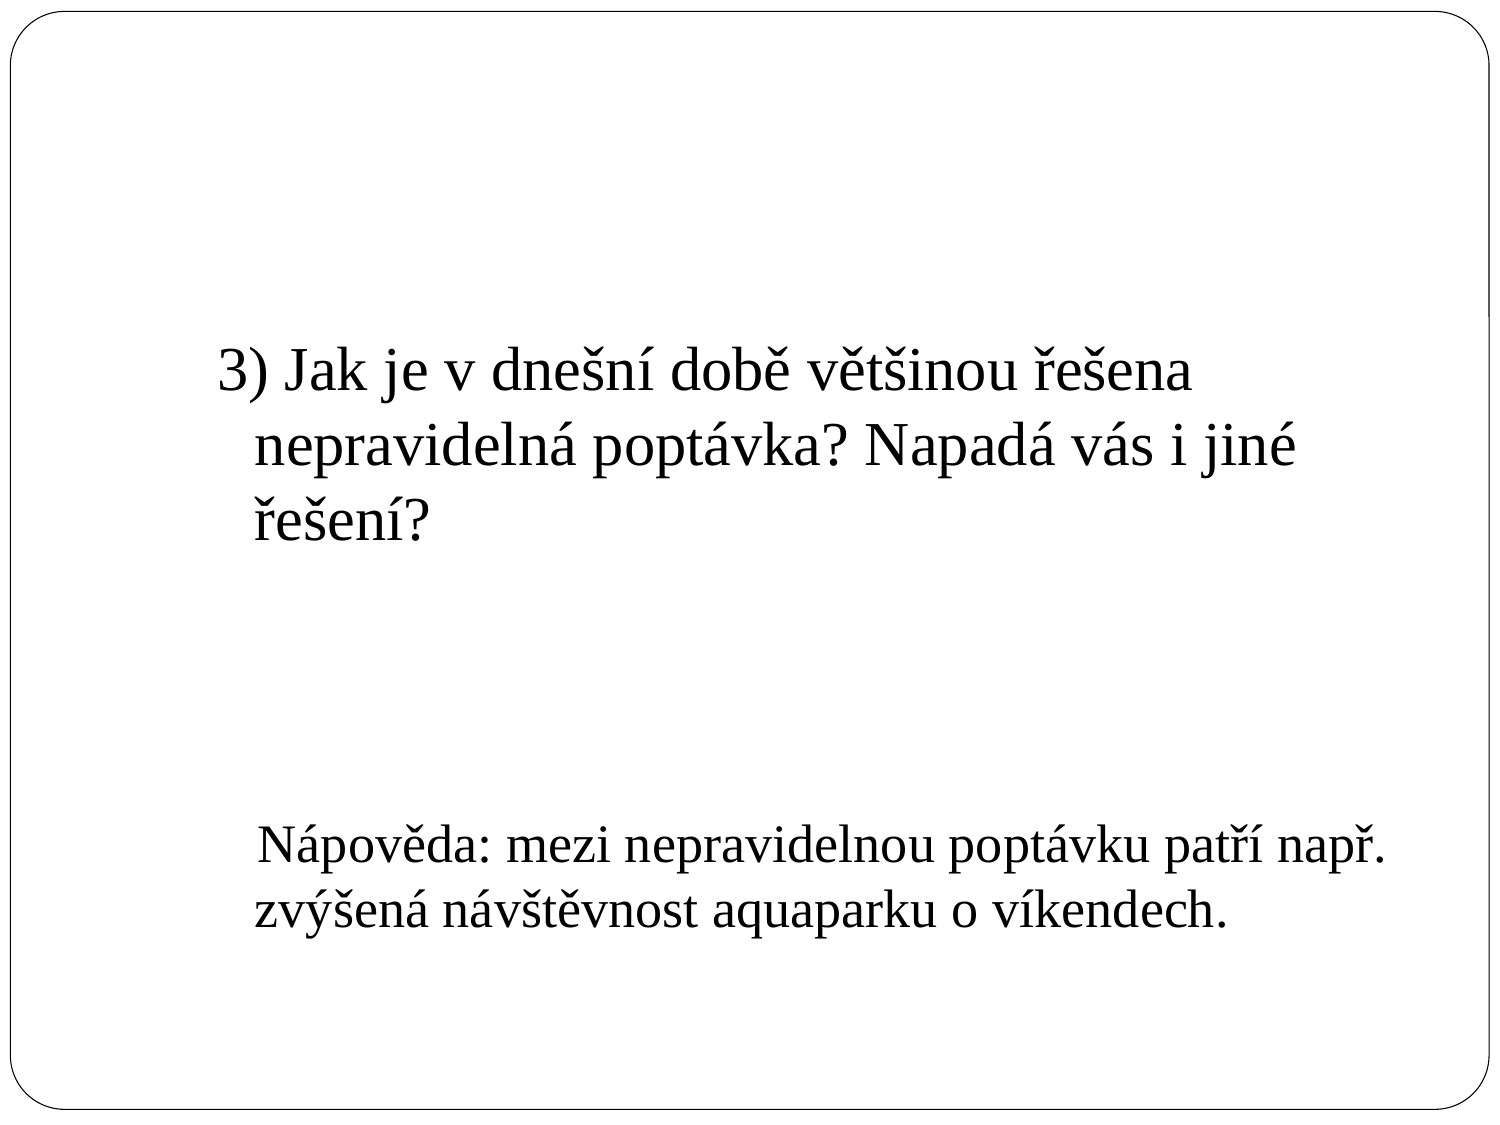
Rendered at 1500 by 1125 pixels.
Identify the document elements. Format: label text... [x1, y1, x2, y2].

list 3) Jak je v dnešní době většinou řešena nepravidelná poptávka? Napadá vás i jiné řešení? Nápověda: mezi nepravidelnou poptávku patří např. zvýšená návštěvnost aquaparku o víkendech. [150, 237, 1426, 1100]
